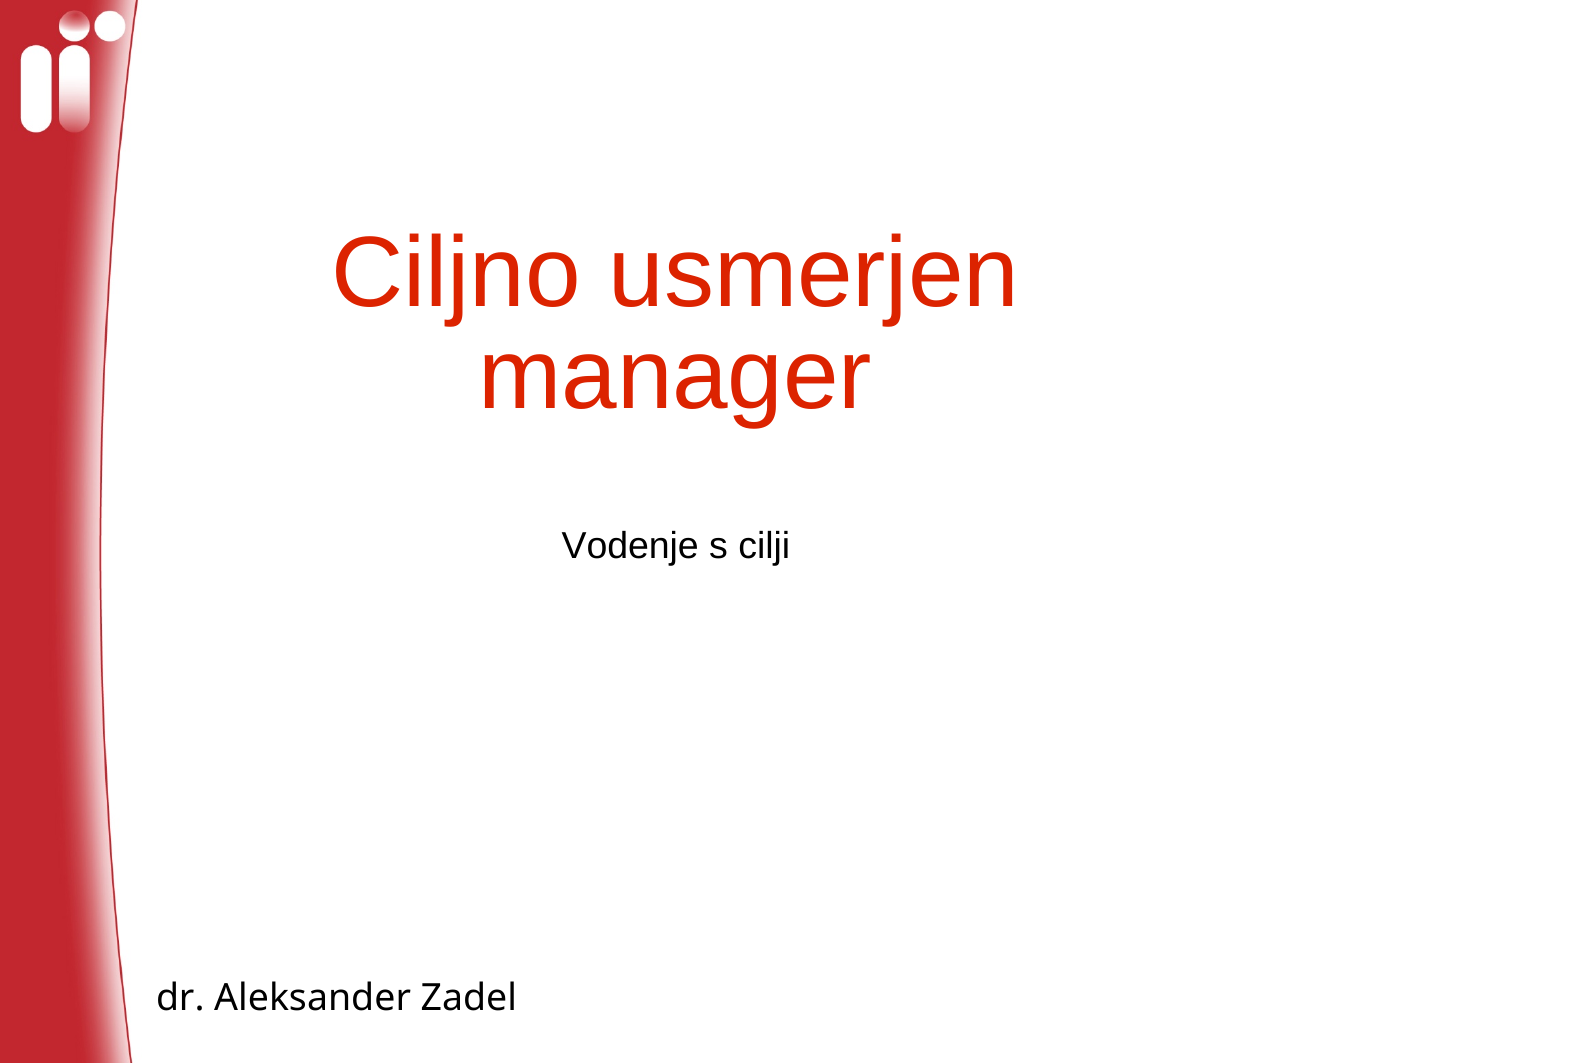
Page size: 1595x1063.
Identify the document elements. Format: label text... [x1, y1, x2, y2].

picture [0, 0, 1414, 1063]
text_box Ciljno usmerjen manager [150, 224, 1201, 453]
text_box Vodenje s cilji [149, 522, 1203, 582]
text_box dr. Aleksander Zadel [149, 979, 765, 1041]
